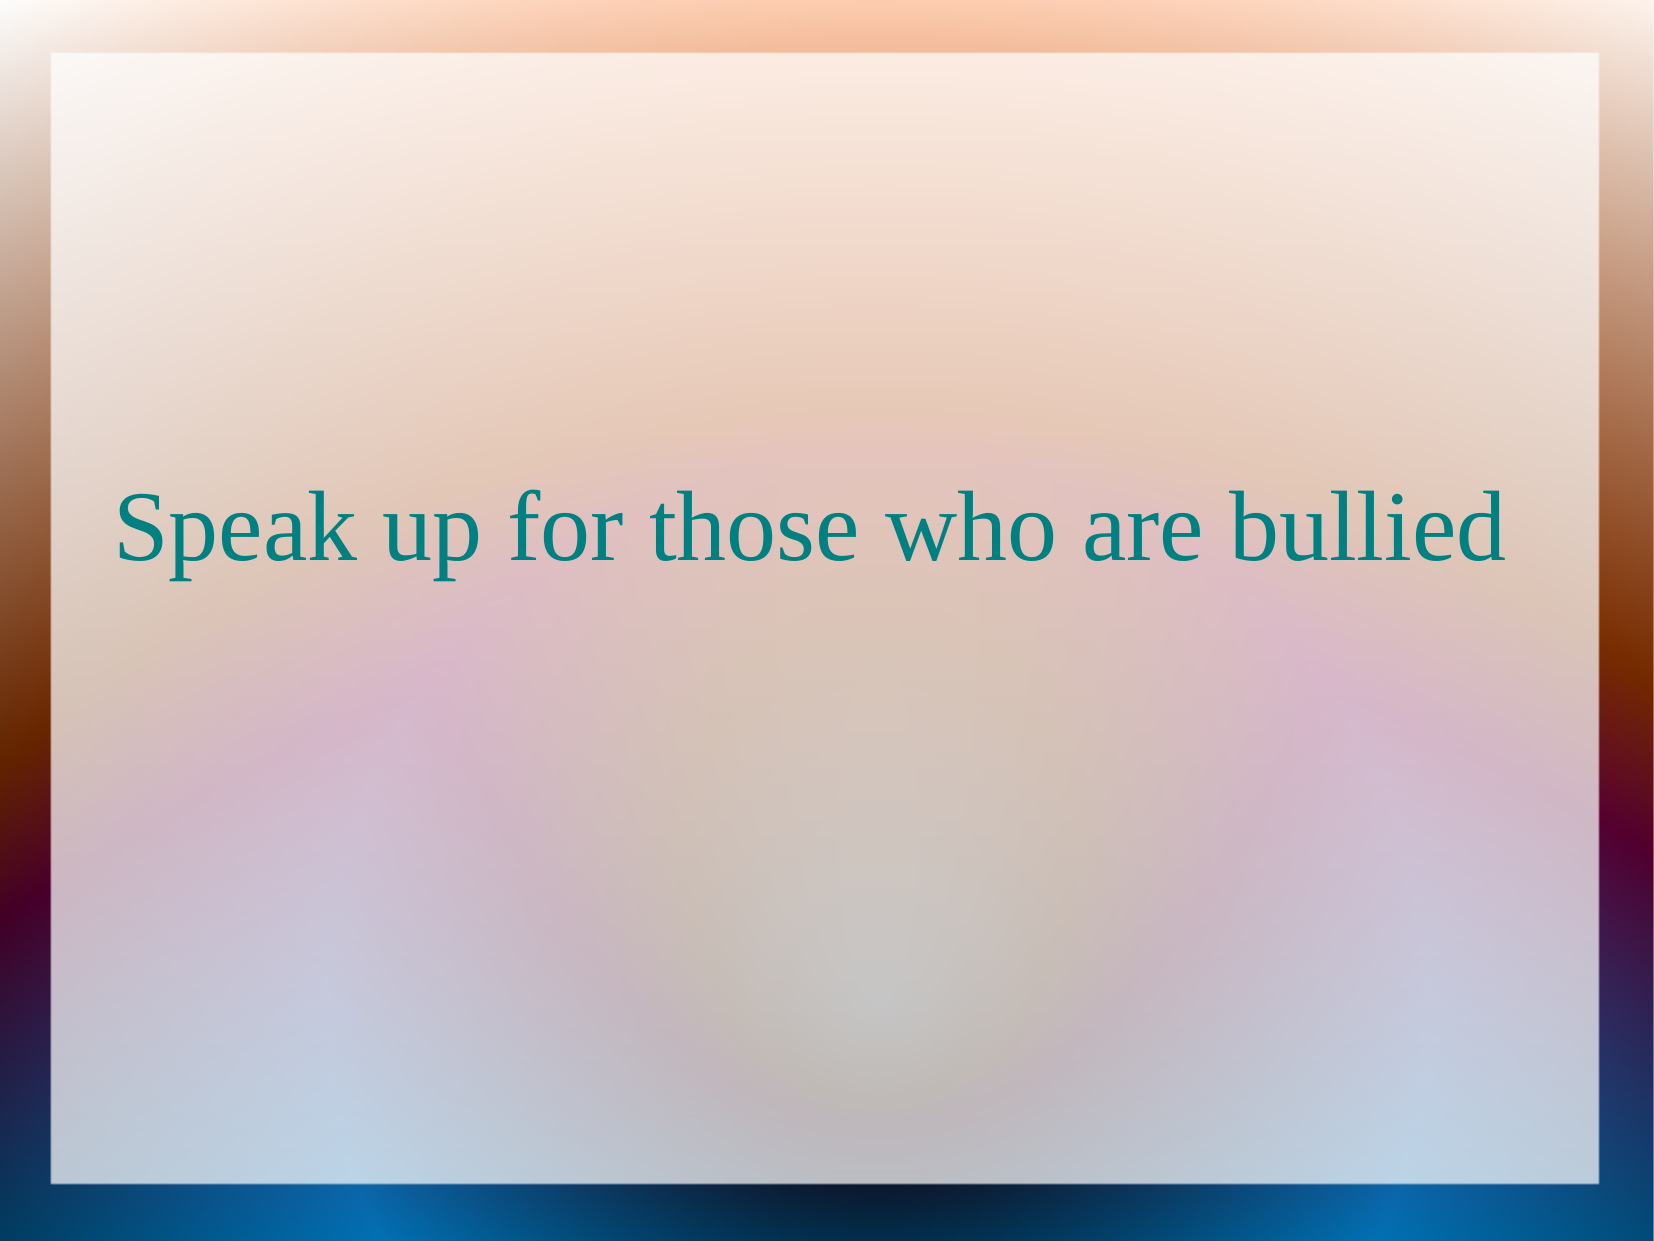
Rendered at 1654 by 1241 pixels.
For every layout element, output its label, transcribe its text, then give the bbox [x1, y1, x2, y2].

subtitle Speak up for those who are bullied [75, 37, 1564, 1016]
picture [0, 0, 1654, 1241]
